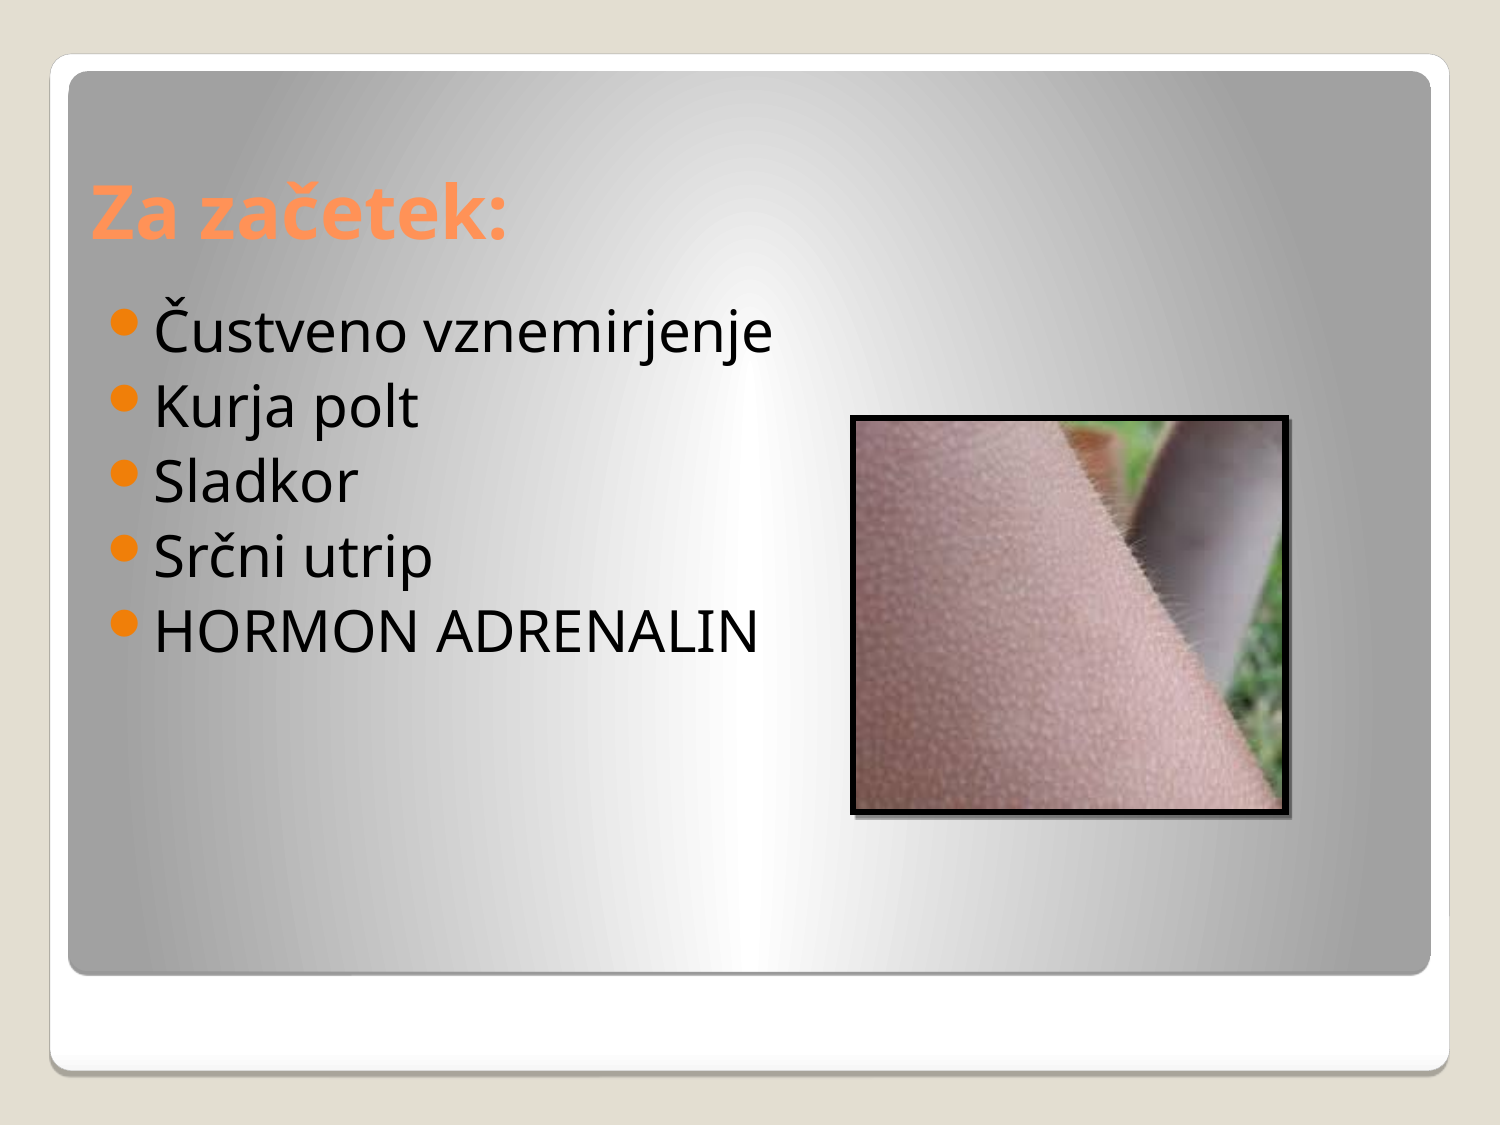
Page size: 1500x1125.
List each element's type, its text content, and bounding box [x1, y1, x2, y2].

title Za začetek: [76, 90, 1420, 263]
picture [856, 420, 1283, 809]
list Čustveno vznemirjenje Kurja polt Sladkor Srčni utrip HORMON ADRENALIN [76, 278, 1420, 966]
